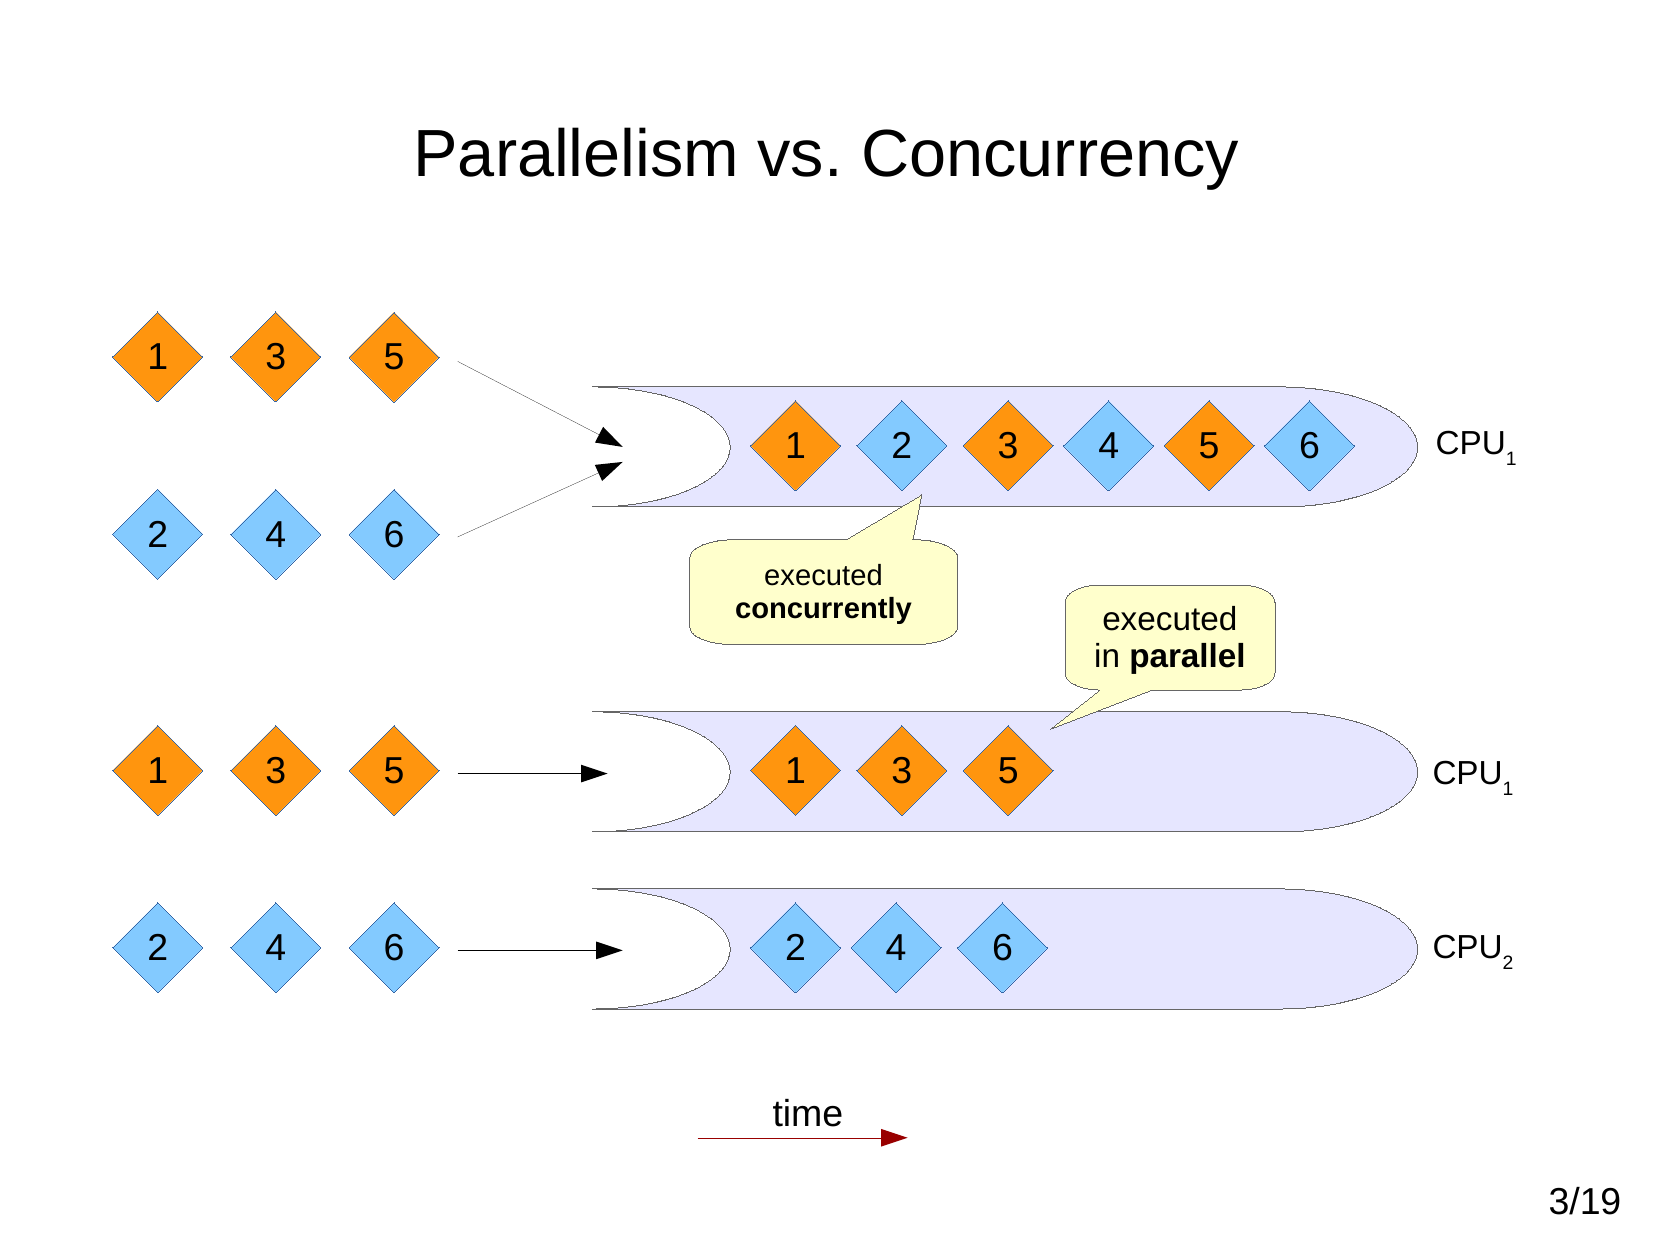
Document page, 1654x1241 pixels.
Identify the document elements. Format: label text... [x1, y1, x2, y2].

text_box CPU1 [1420, 416, 1541, 487]
text_box 4 [230, 902, 321, 993]
text_box 6 [349, 902, 440, 993]
text_box 6 [349, 489, 440, 580]
text_box 4 [1063, 400, 1154, 491]
text_box 5 [963, 725, 1054, 816]
text_box [592, 386, 1418, 507]
text_box [592, 888, 1417, 1010]
text_box 1 [112, 725, 203, 816]
text_box 1 [750, 725, 841, 816]
text_box [592, 711, 1417, 832]
text_box 6 [1264, 400, 1355, 491]
text_box 4 [230, 489, 321, 580]
text_box CPU1 [1417, 746, 1538, 817]
text_box 2 [856, 400, 947, 491]
text_box 5 [349, 312, 440, 403]
text_box time [757, 1084, 878, 1146]
text_box 1 [750, 400, 841, 491]
text_box 3 [230, 311, 321, 402]
title Parallelism vs. Concurrency [82, 49, 1571, 257]
text_box 3 [230, 725, 321, 816]
text_box 5 [1164, 400, 1255, 491]
text_box 3 [856, 725, 947, 816]
text_box 2 [750, 902, 841, 993]
text_box CPU2 [1417, 921, 1538, 991]
text_box 2 [112, 489, 203, 580]
text_box executed in parallel [1050, 585, 1276, 730]
text_box 6 [957, 902, 1048, 993]
text_box 2 [112, 902, 203, 993]
text_box executed concurrently [689, 494, 958, 645]
text_box 1 [112, 311, 203, 402]
text_box 3 [963, 400, 1054, 491]
text_box 5 [349, 725, 440, 816]
text_box 4 [851, 902, 942, 993]
